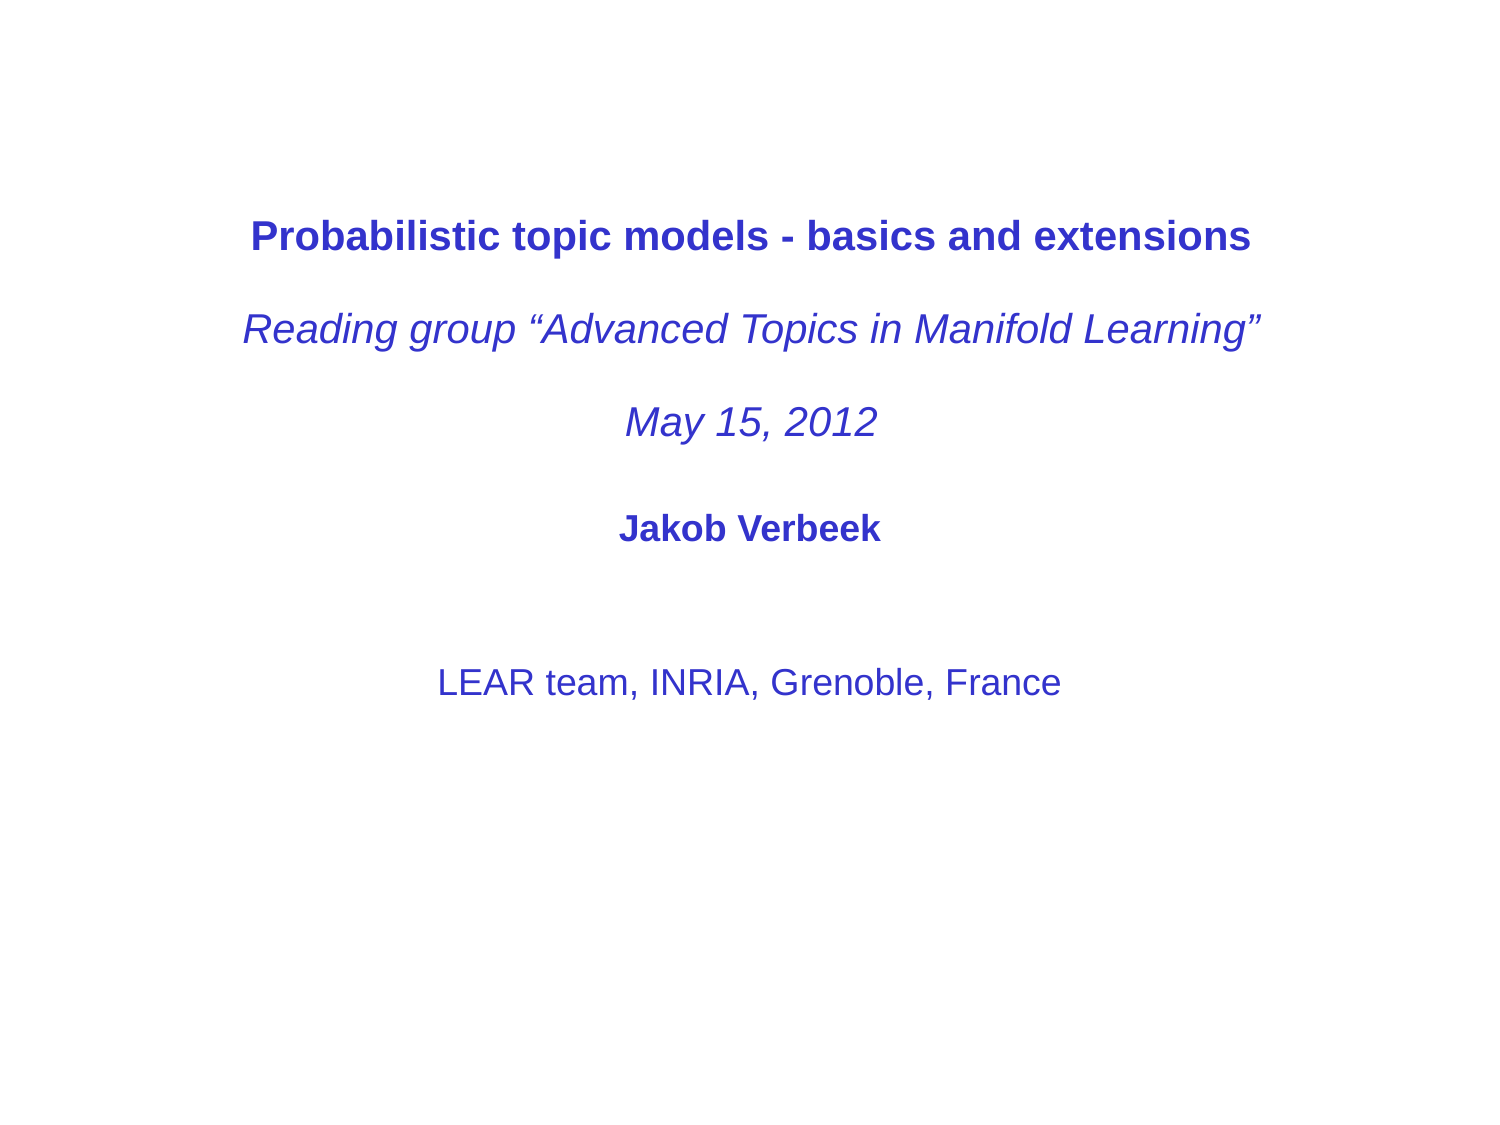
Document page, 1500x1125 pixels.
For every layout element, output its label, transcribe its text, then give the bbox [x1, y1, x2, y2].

subtitle Jakob Verbeek LEAR team, INRIA, Grenoble, France [75, 507, 1425, 781]
title Probabilistic topic models - basics and extensions Reading group “Advanced Topics in Manifold Learning” May 15, 2012 [47, 205, 1455, 454]
